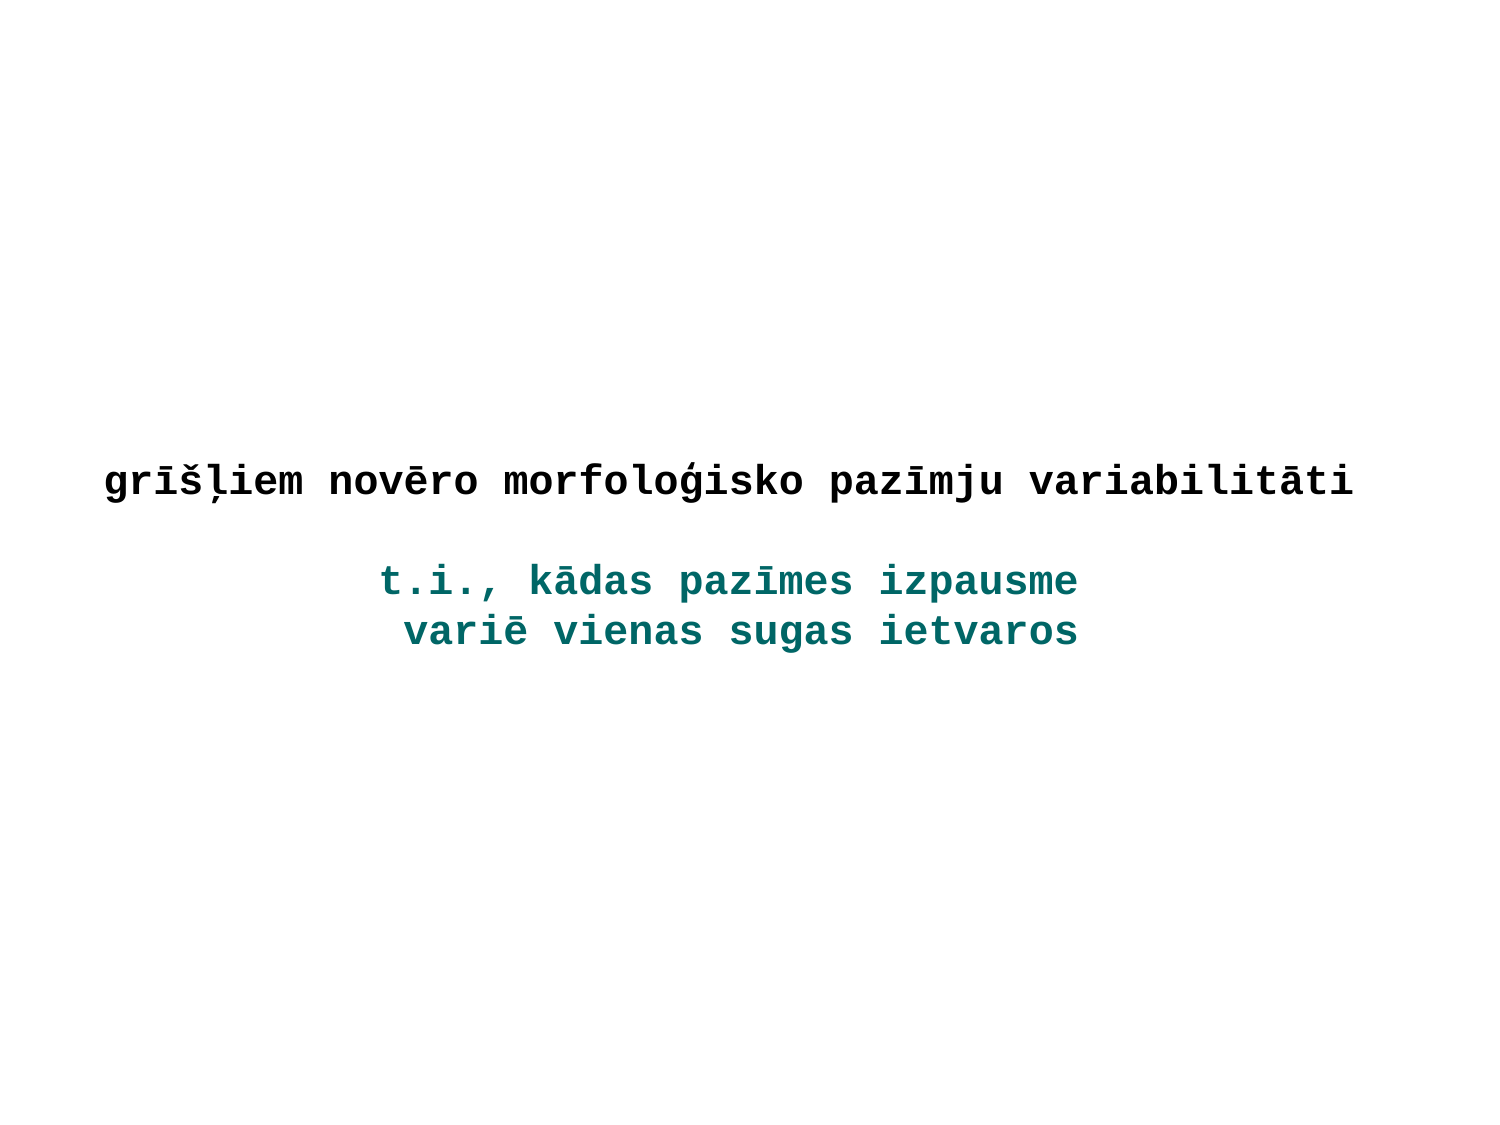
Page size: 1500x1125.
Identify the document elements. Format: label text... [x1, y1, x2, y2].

text_box grīšļiem novēro morfoloģisko pazīmju variabilitāti t.i., kādas pazīmes izpausme variē vienas sugas ietvaros [88, 445, 1394, 661]
